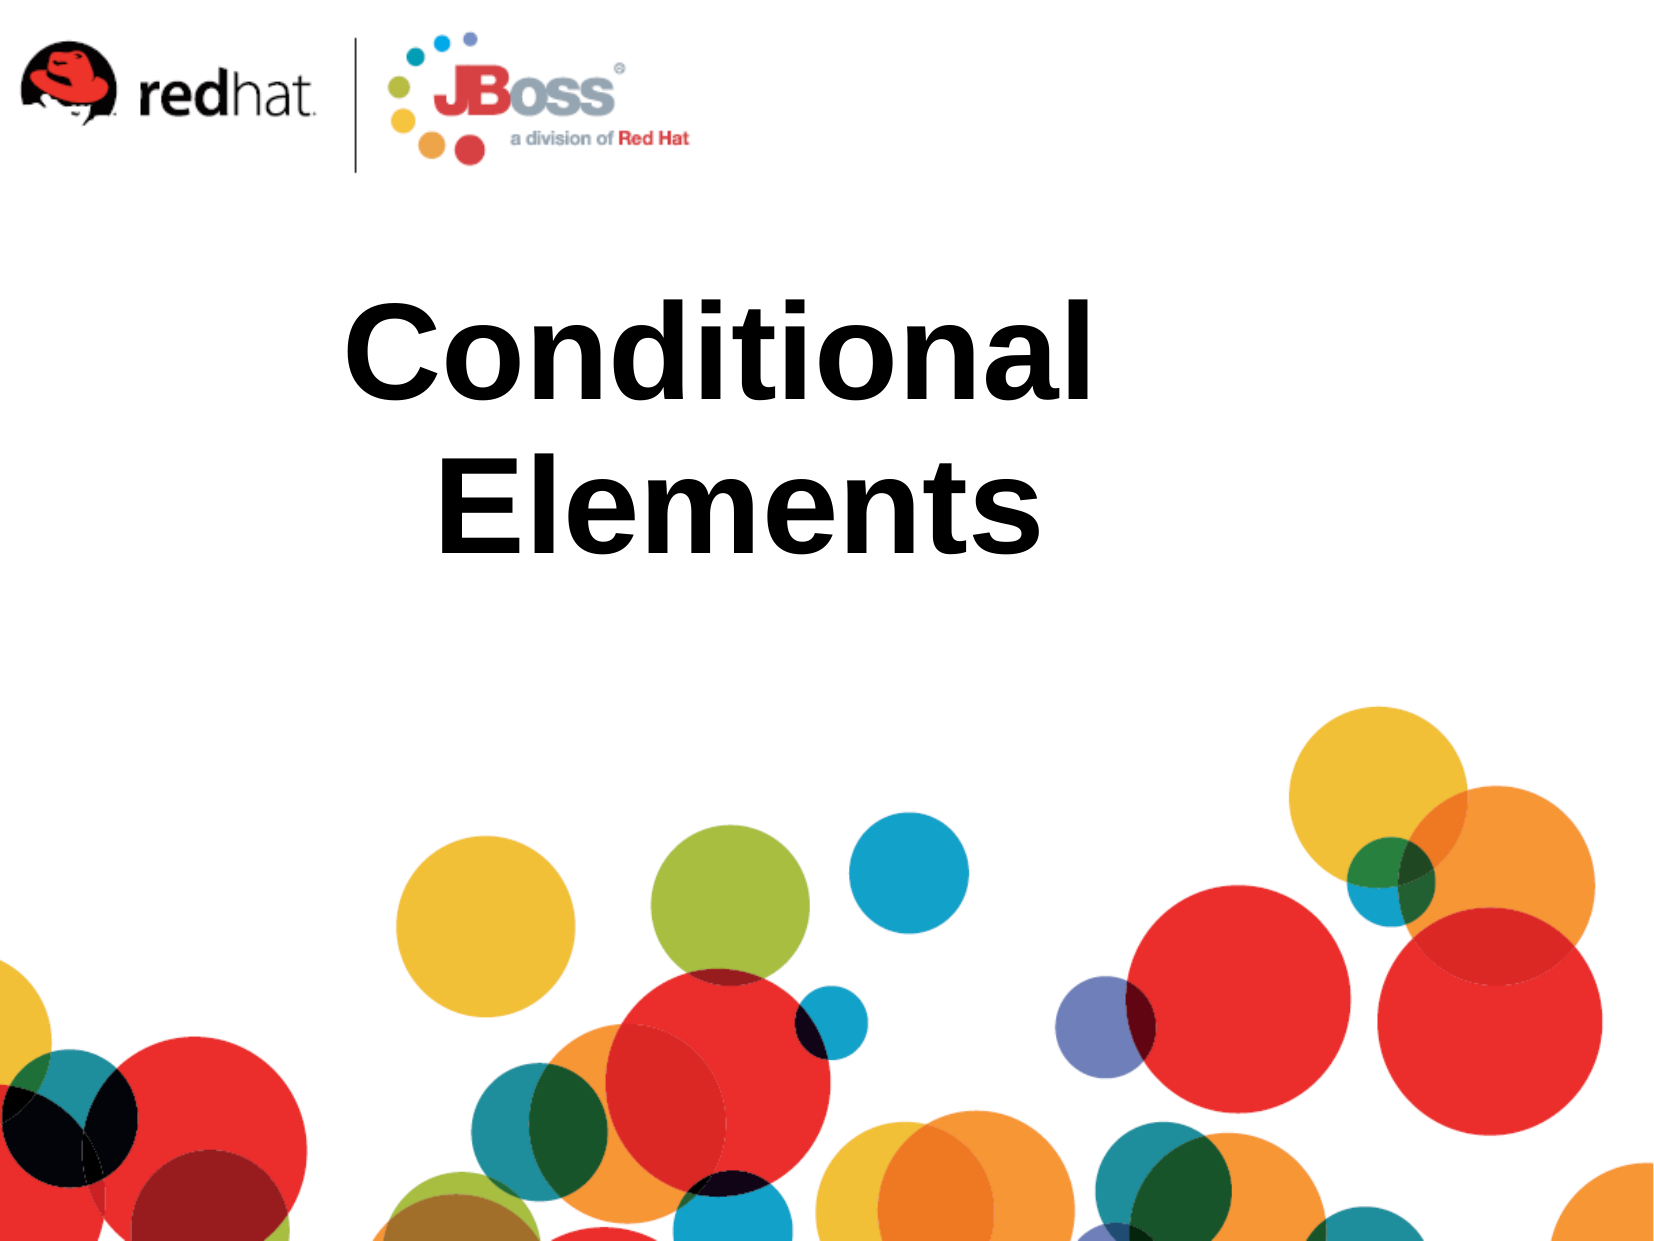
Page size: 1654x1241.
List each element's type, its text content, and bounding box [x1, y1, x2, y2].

text_box Conditional Elements [327, 268, 1152, 591]
picture [0, 685, 1654, 1241]
picture [13, 5, 699, 182]
